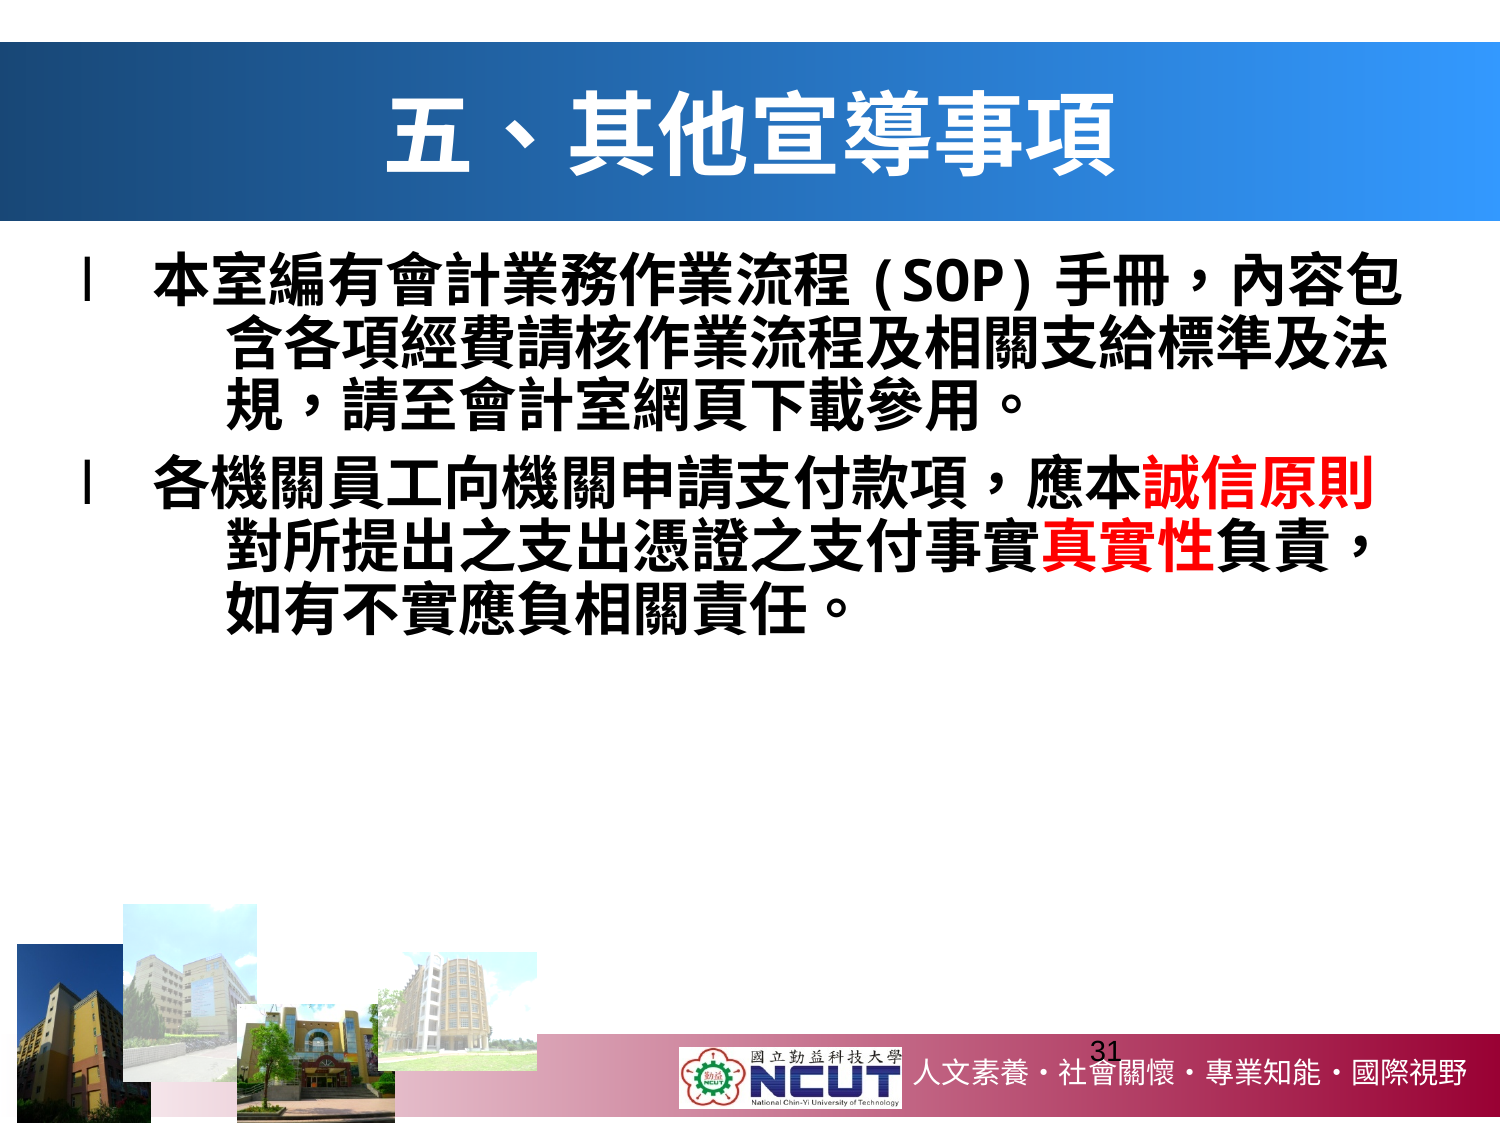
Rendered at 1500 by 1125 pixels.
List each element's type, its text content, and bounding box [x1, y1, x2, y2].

list 本室編有會計業務作業流程(SOP)手冊，內容包含各項經費請核作業流程及相關支給標準及法規，請至會計室網頁下載參用。 各機關員工向機關申請支付款項，應本誠信原則對所提出之支出憑證之支付事實真實性負責，如有不實應負相關責任。 [64, 243, 1424, 977]
text_box [1074, 1024, 1426, 1103]
title 五、其他宣導事項 [0, 42, 1500, 221]
